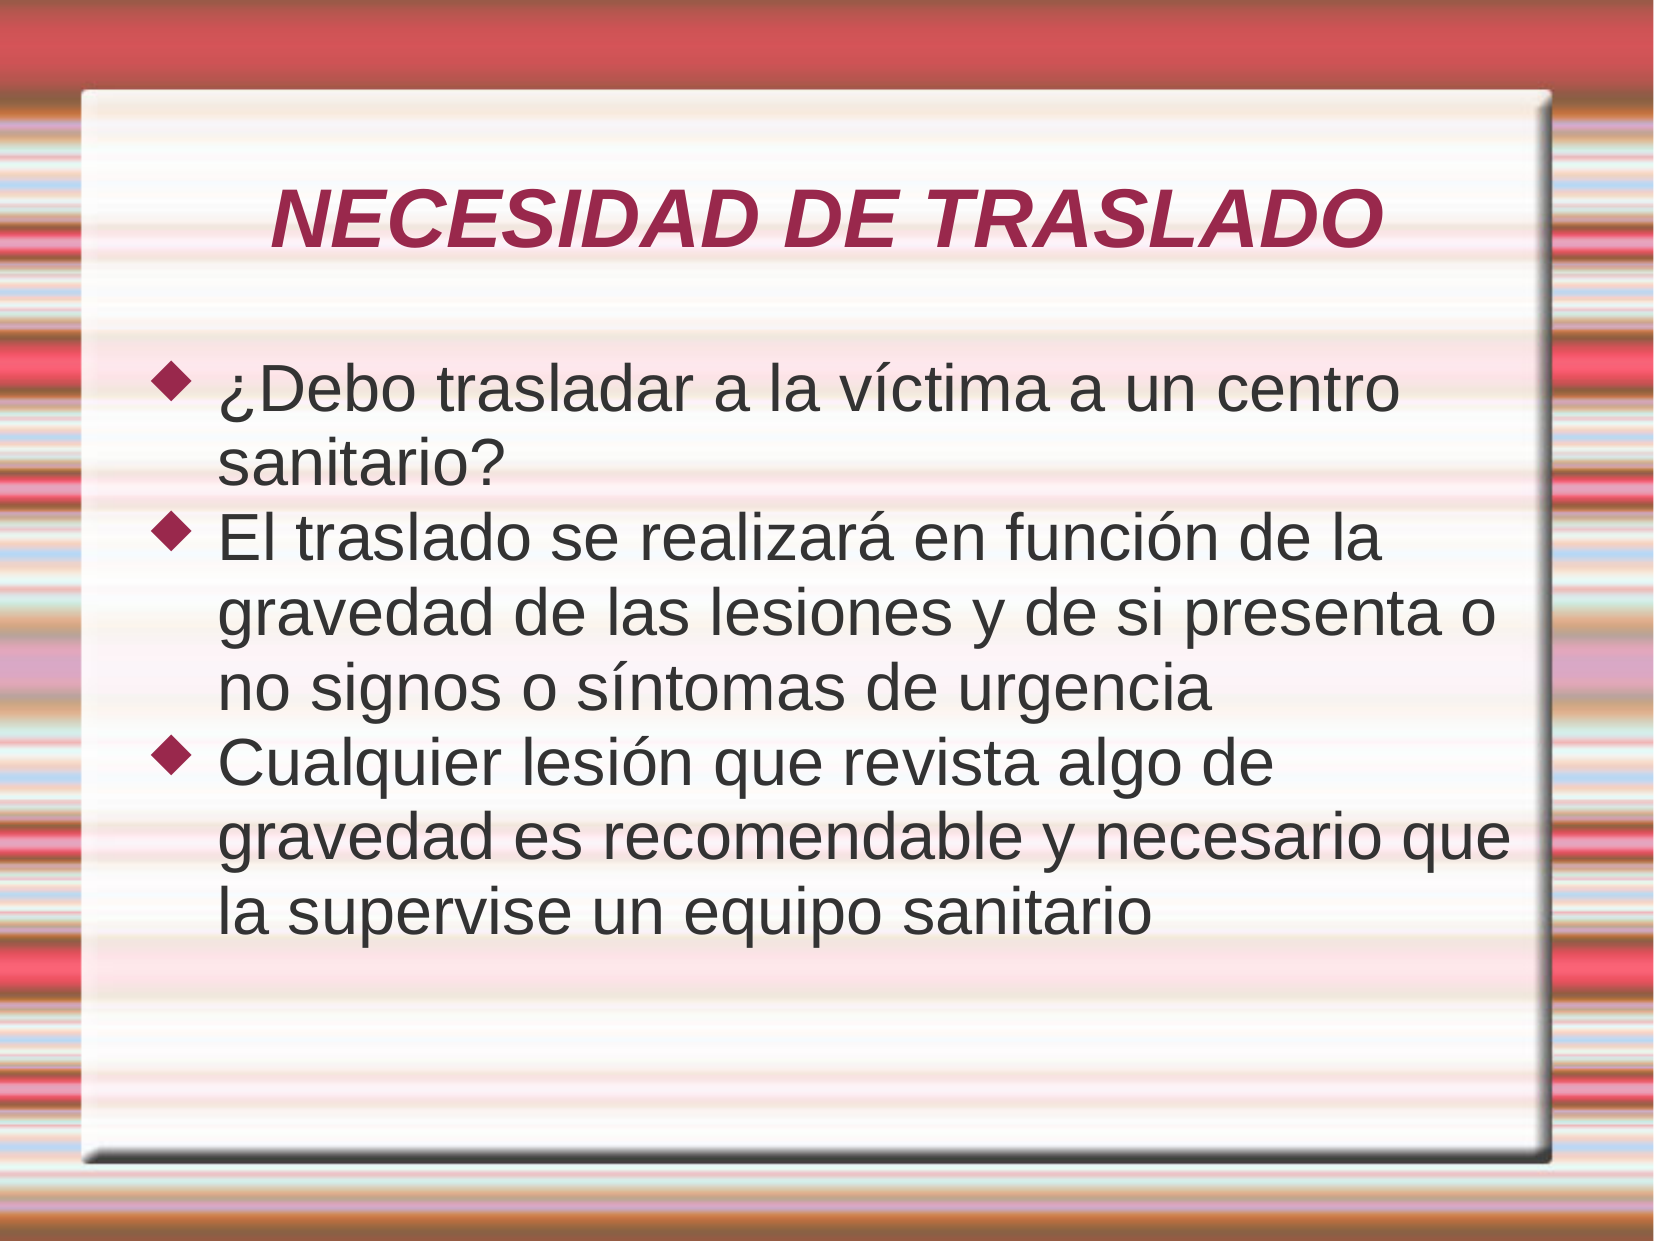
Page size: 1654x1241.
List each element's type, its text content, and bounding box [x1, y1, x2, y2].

list ¿Debo trasladar a la víctima a un centro sanitario? El traslado se realizará en función de la gravedad de las lesiones y de si presenta o no signos o síntomas de urgencia Cualquier lesión que revista algo de gravedad es recomendable y necesario que la supervise un equipo sanitario [134, 350, 1516, 1132]
picture [0, 0, 1654, 1241]
title NECESIDAD DE TRASLADO [121, 114, 1534, 322]
